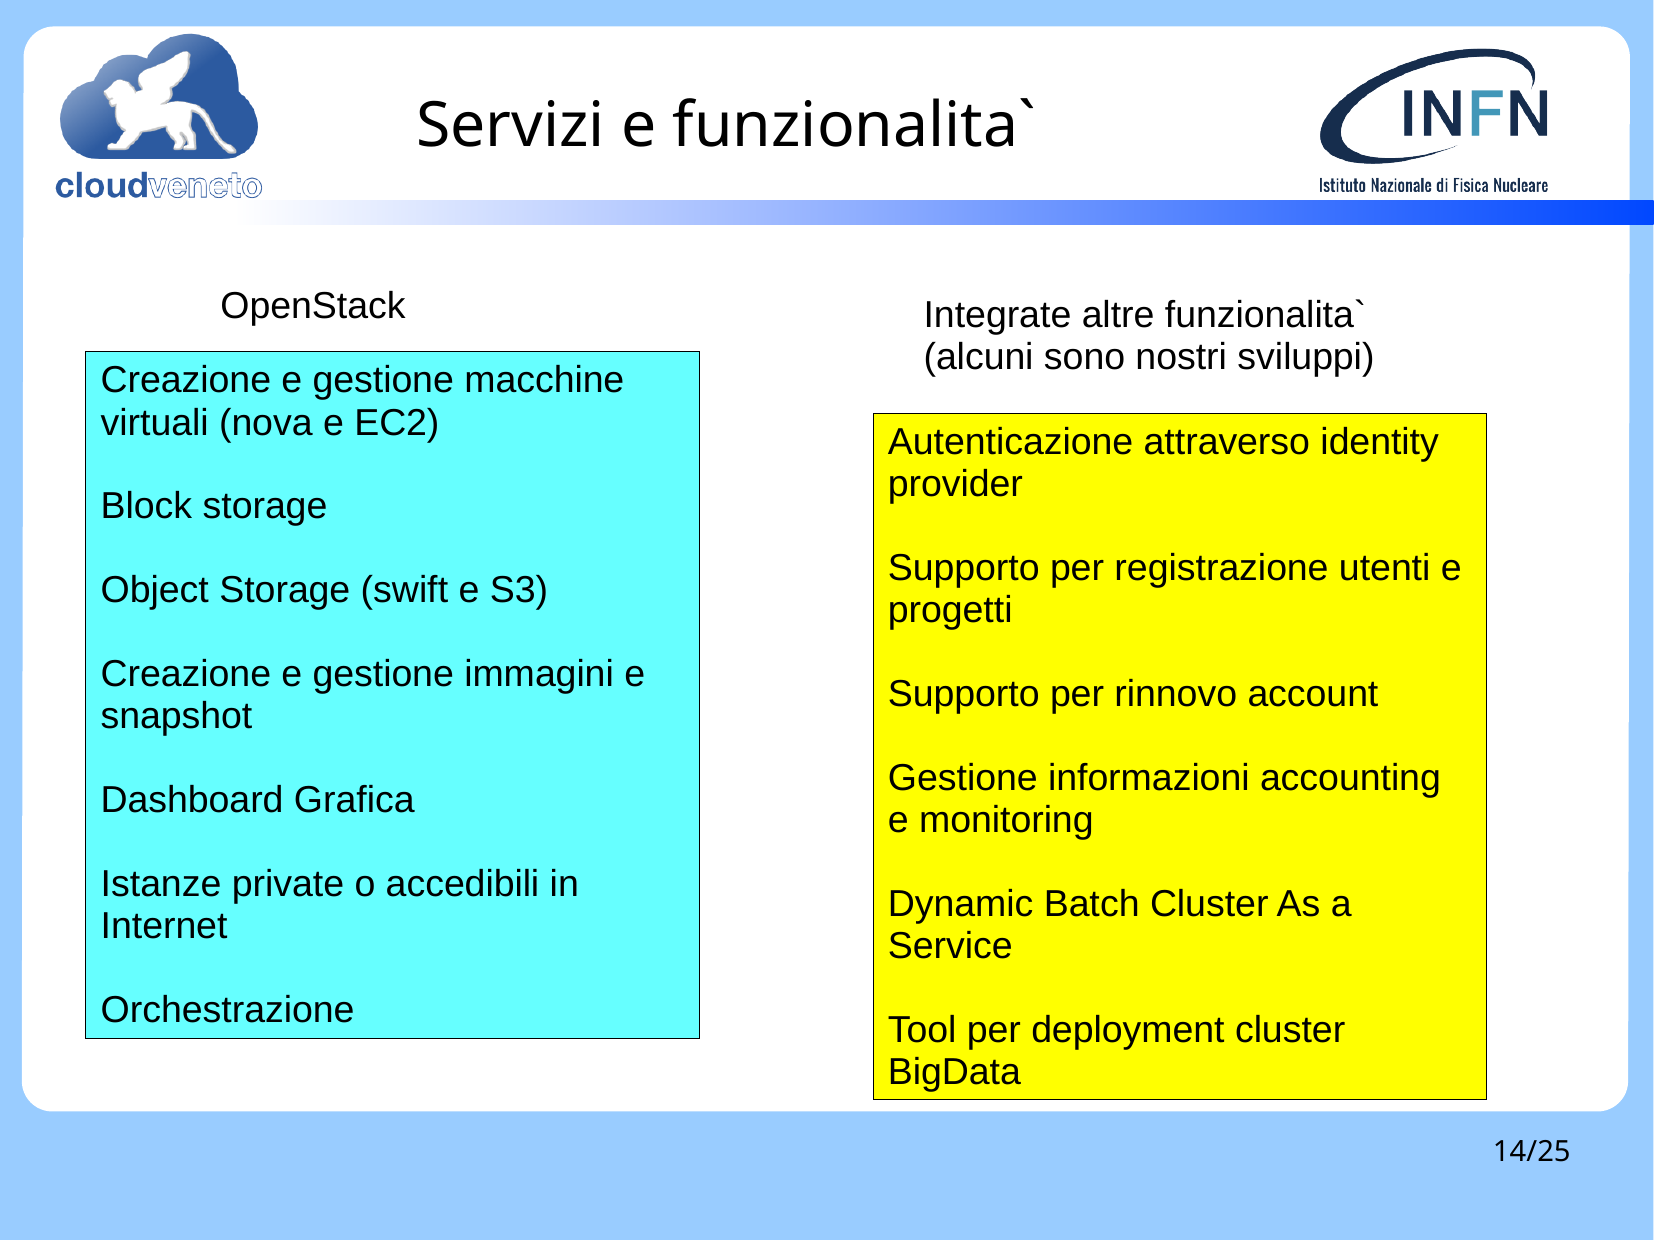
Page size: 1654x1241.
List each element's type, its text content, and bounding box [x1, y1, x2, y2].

picture [1274, 31, 1593, 218]
text_box Creazione e gestione macchine virtuali (nova e EC2) Block storage Object Storage (swift e S3) Creazione e gestione immagini e snapshot Dashboard Grafica Istanze private o accedibili in Internet Orchestrazione [85, 351, 700, 1031]
text_box Autenticazione attraverso identity provider Supporto per registrazione utenti e progetti Supporto per rinnovo account Gestione informazioni accounting e monitoring Dynamic Batch Cluster As a Service Tool per deployment cluster BigData [873, 413, 1487, 1093]
text_box Integrate altre funzionalita` (alcuni sono nostri sviluppi) [908, 285, 1390, 384]
title Servizi e funzionalita` [263, 46, 1274, 199]
picture [54, 32, 263, 199]
text_box OpenStack [205, 277, 421, 334]
